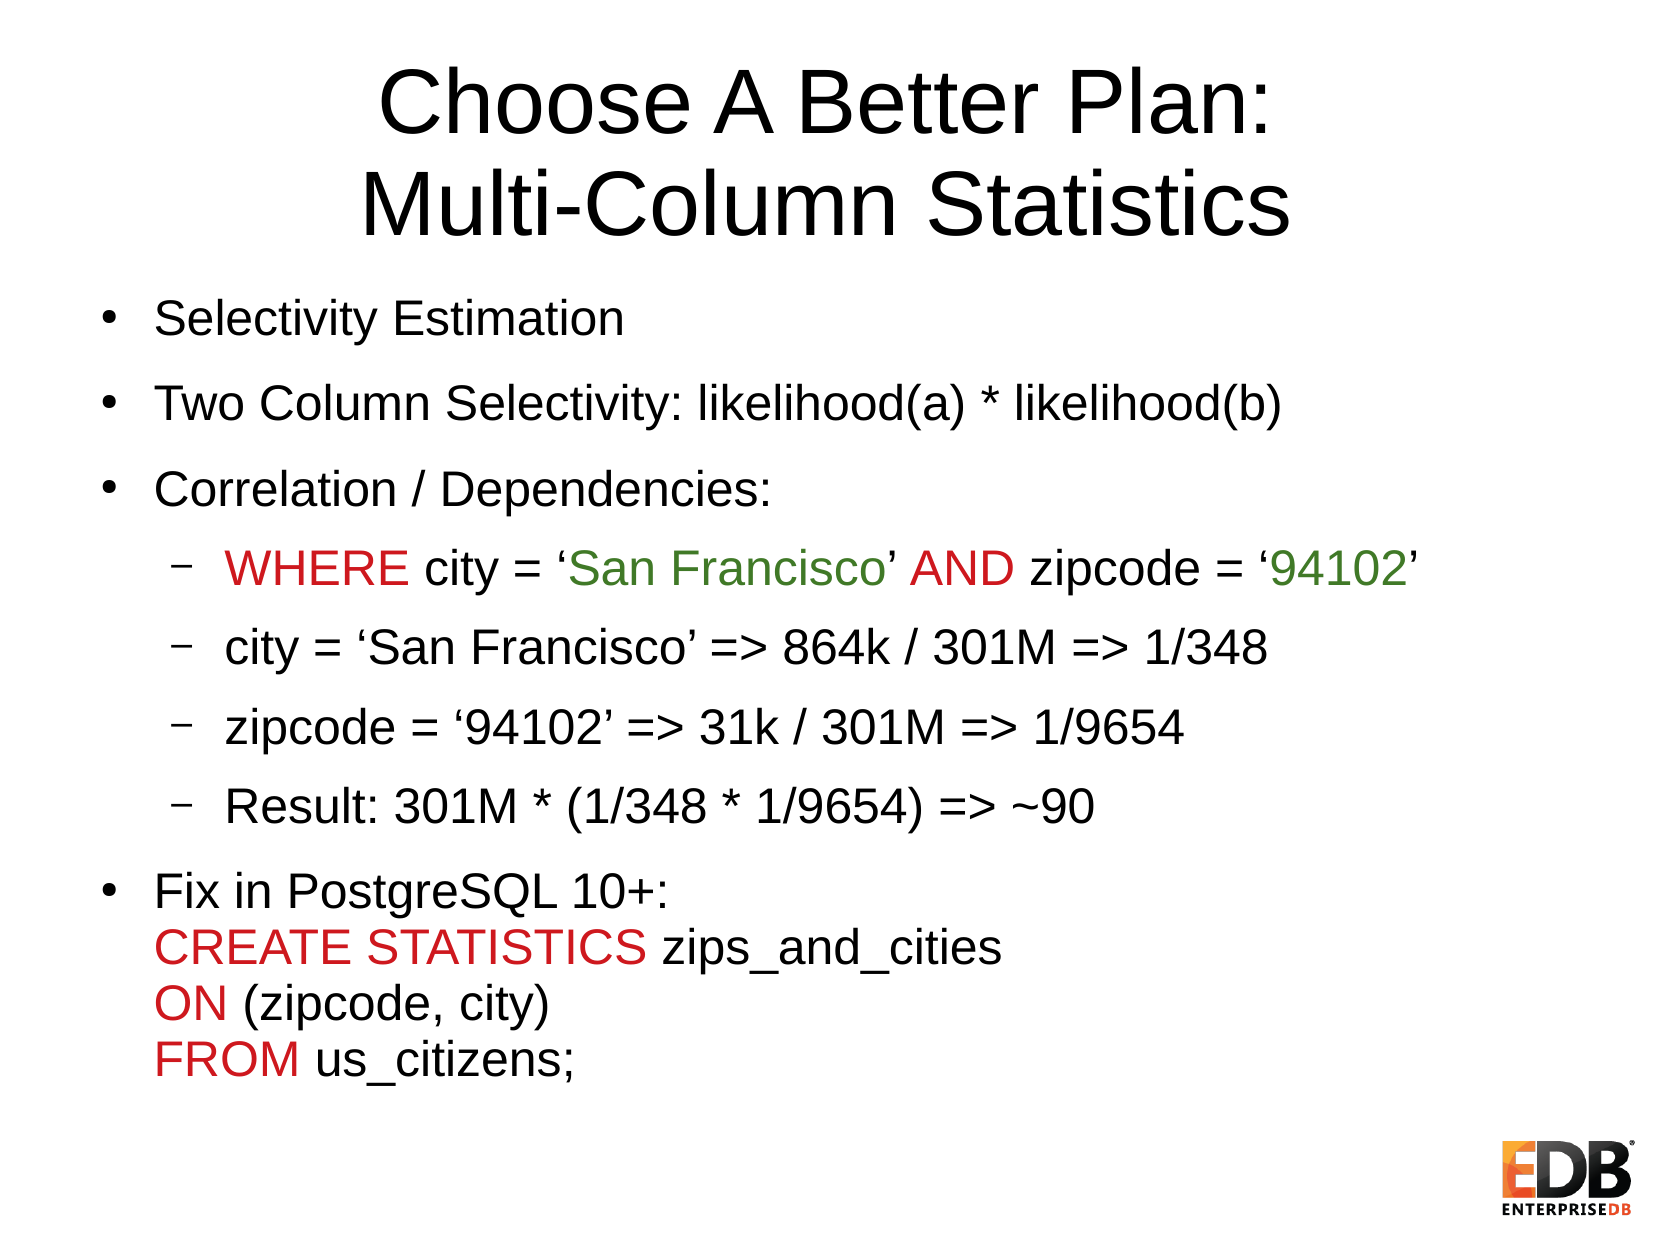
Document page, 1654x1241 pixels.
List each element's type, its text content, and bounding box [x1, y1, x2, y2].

title Choose A Better Plan: Multi-Column Statistics [82, 49, 1571, 257]
picture [1500, 1136, 1636, 1216]
list Selectivity Estimation Two Column Selectivity: likelihood(a) * likelihood(b) Correlation / Dependencies: WHERE city = ‘San Francisco’ AND zipcode = ‘94102’ city = ‘San Francisco’ => 864k / 301M => 1/348 zipcode = ‘94102’ => 31k / 301M => 1/9654 Result: 301M * (1/348 * 1/9654) => ~90 Fix in PostgreSQL 10+: CREATE STATISTICS zips_and_cities ON (zipcode, city) FROM us_citizens; [82, 290, 1571, 1096]
